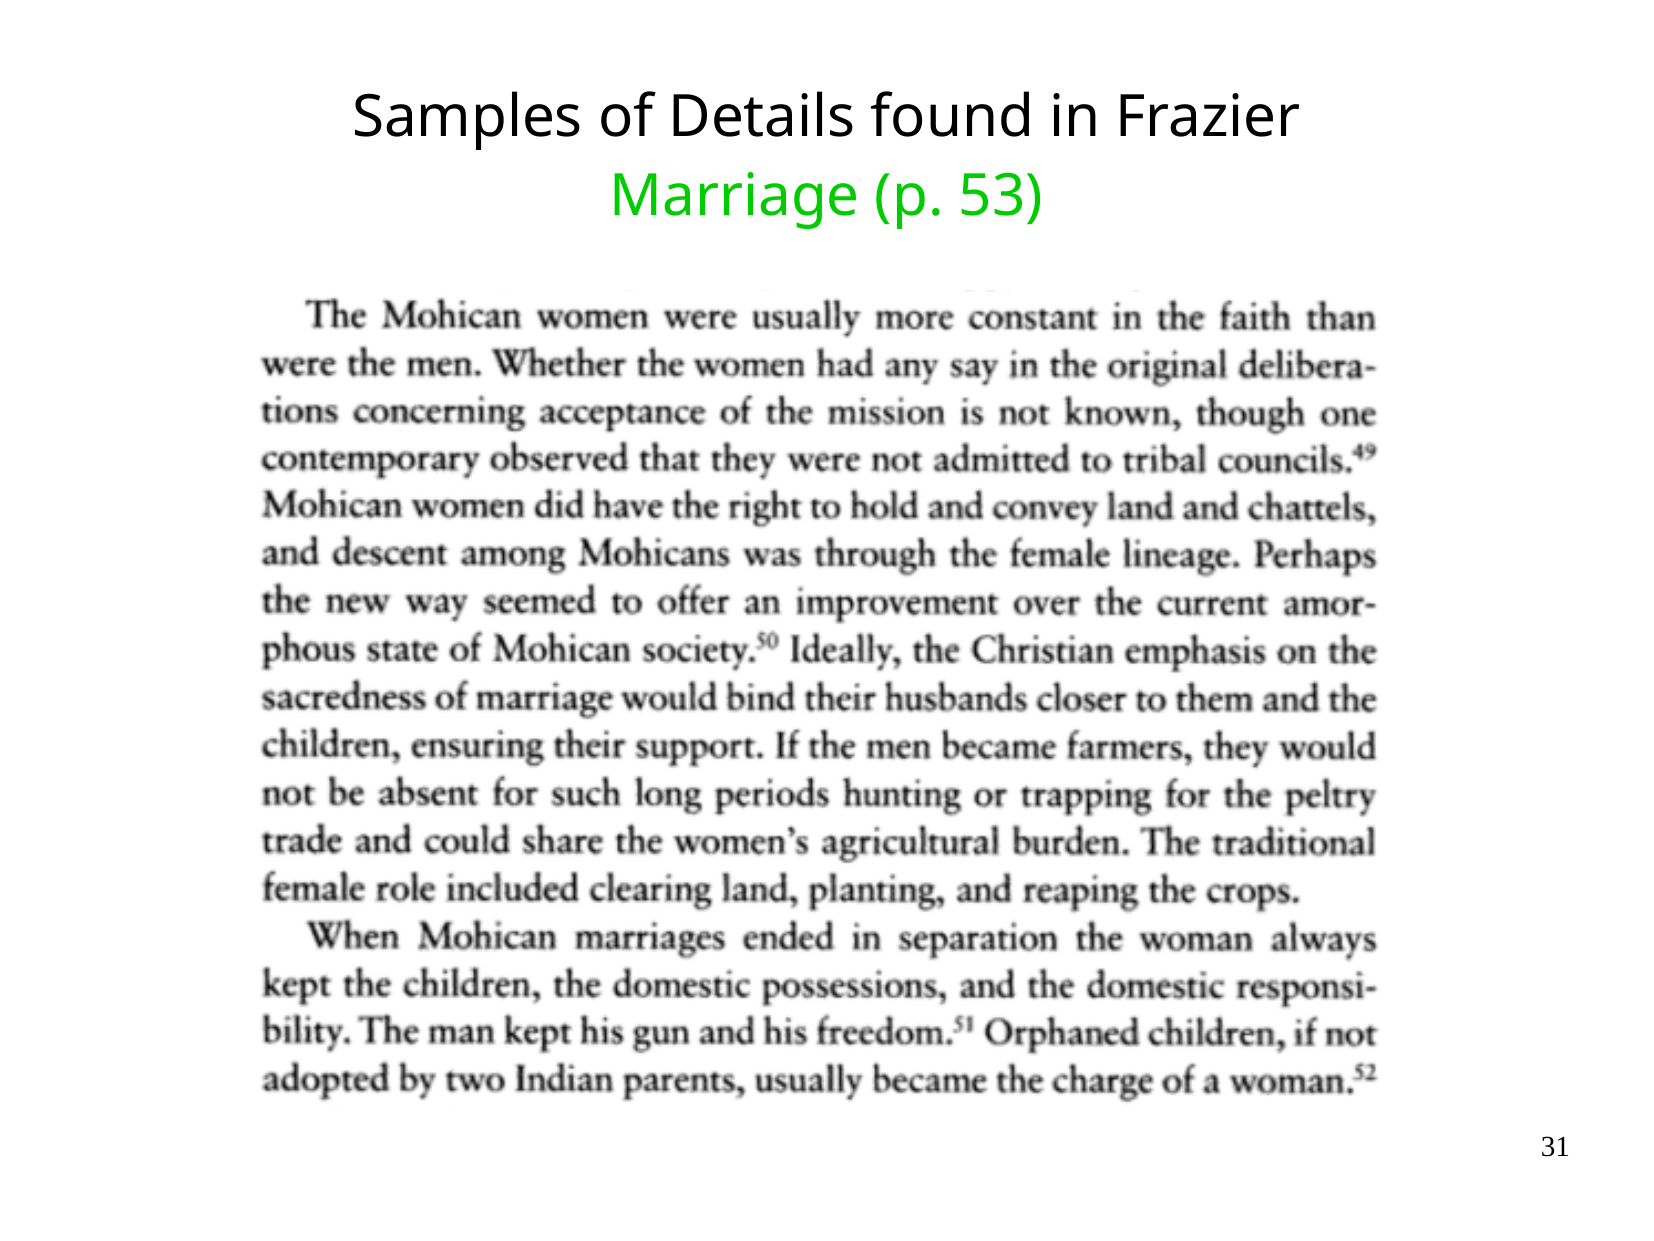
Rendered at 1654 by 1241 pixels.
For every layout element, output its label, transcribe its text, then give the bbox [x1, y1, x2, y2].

title Samples of Details found in Frazier Marriage (p. 53) [82, 49, 1571, 257]
picture [246, 290, 1407, 1109]
